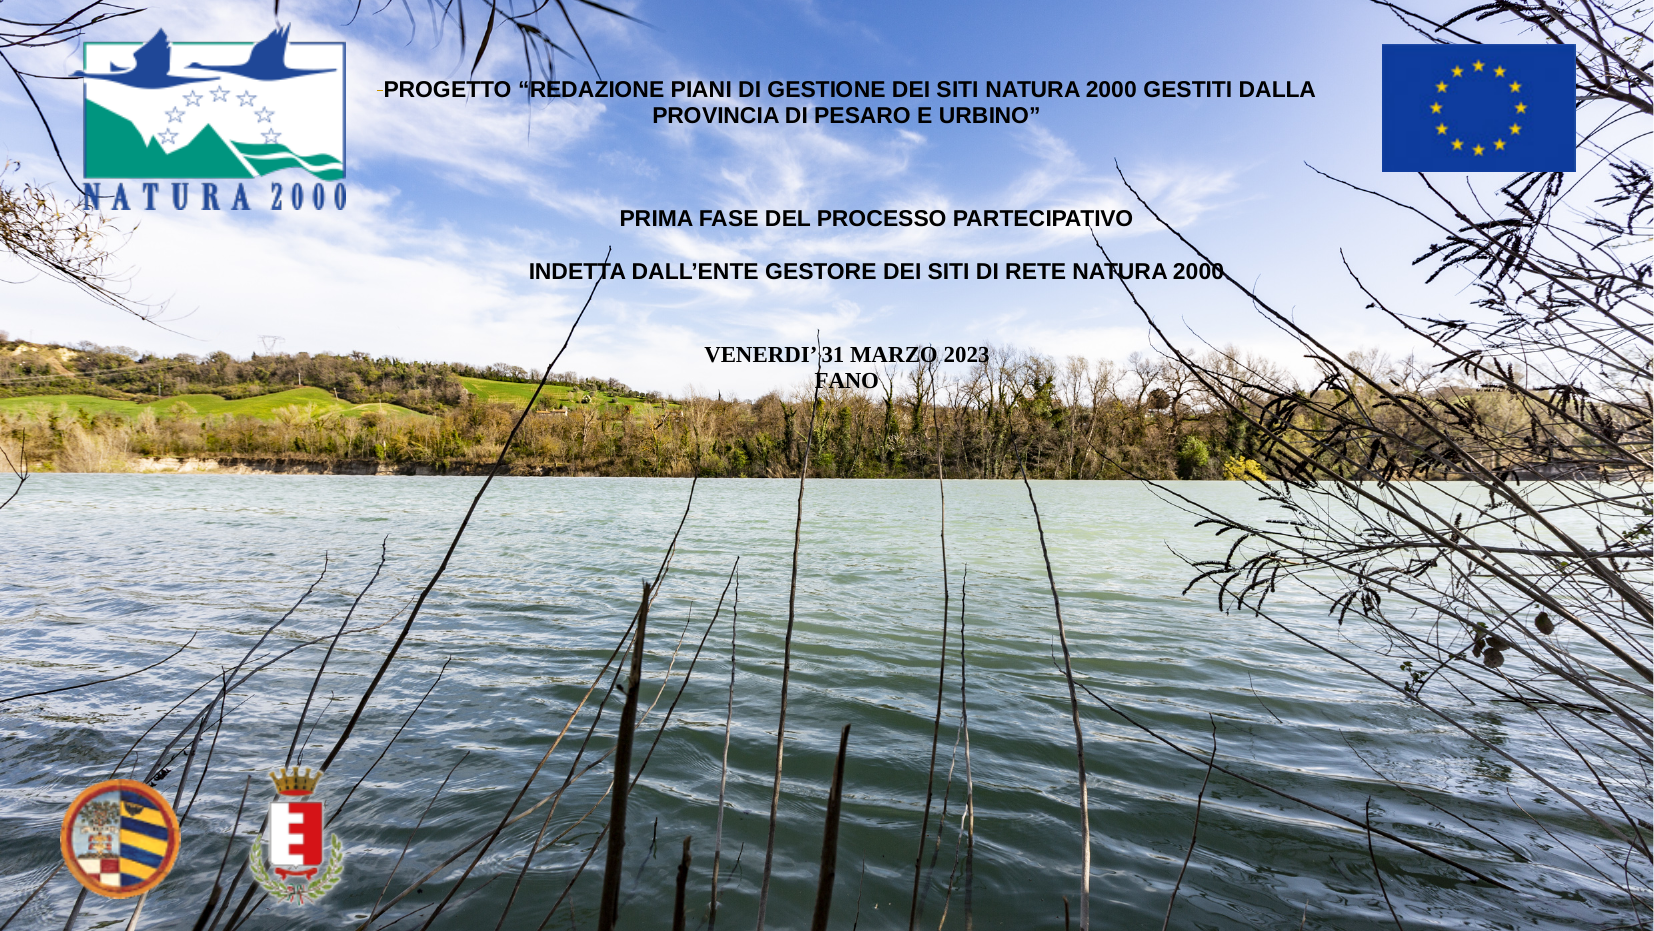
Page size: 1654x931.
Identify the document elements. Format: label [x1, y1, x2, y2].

picture [0, 0, 1654, 931]
chart [225, 45, 1460, 466]
